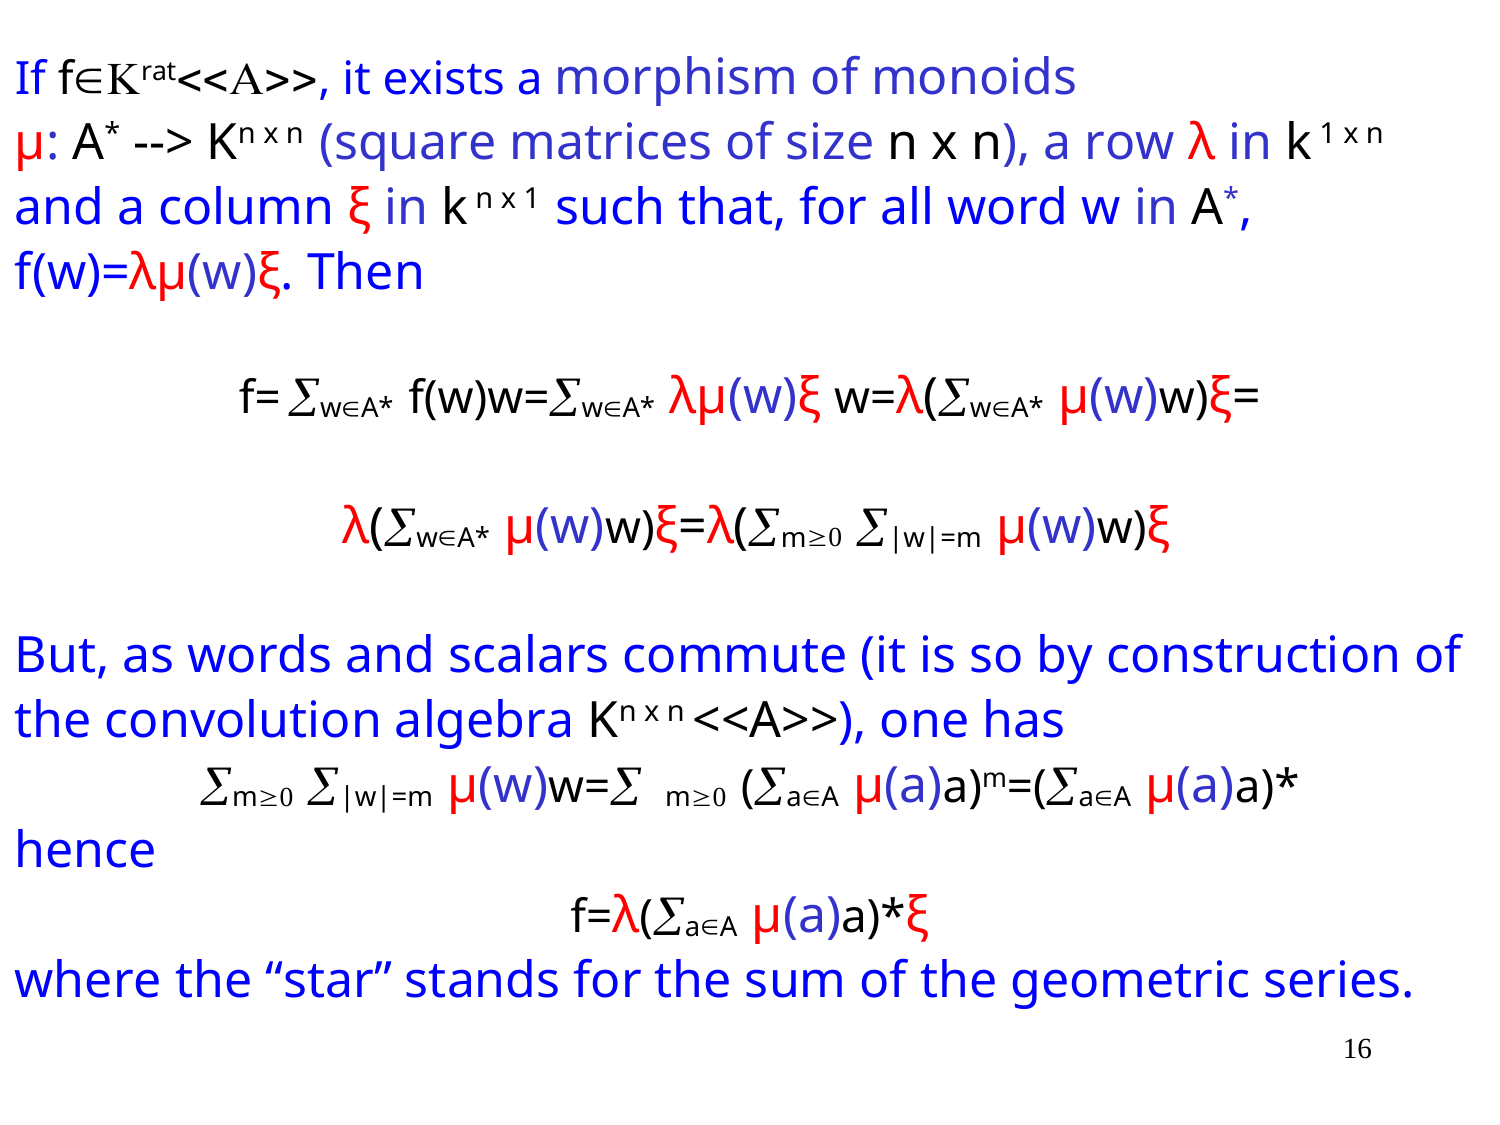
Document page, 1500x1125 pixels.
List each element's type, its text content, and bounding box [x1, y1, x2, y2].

chart [690, 531, 809, 591]
text_box If fKrat<<A>>, it exists a morphism of monoids μ: A* --> Kn x n (square matrices of size n x n), a row λ in k 1 x n and a column ξ in k n x 1 such that, for all word w in A*, f(w)=λμ(w)ξ. Then f= wA* f(w)w=wA* λμ(w)ξ w=λ(wA* μ(w)w)ξ= λ(wA* μ(w)w)ξ=λ(m0 |w|=m μ(w)w)ξ But, as words and scalars commute (it is so by construction of the convolution algebra Kn x n <<A>>), one has m0 |w|=m μ(w)w= m0 (aA μ(a)a)m=(aA μ(a)a)* hence f=λ(aA μ(a)a)*ξ where the “star” stands for the sum of the geometric series. [0, 35, 1500, 1075]
